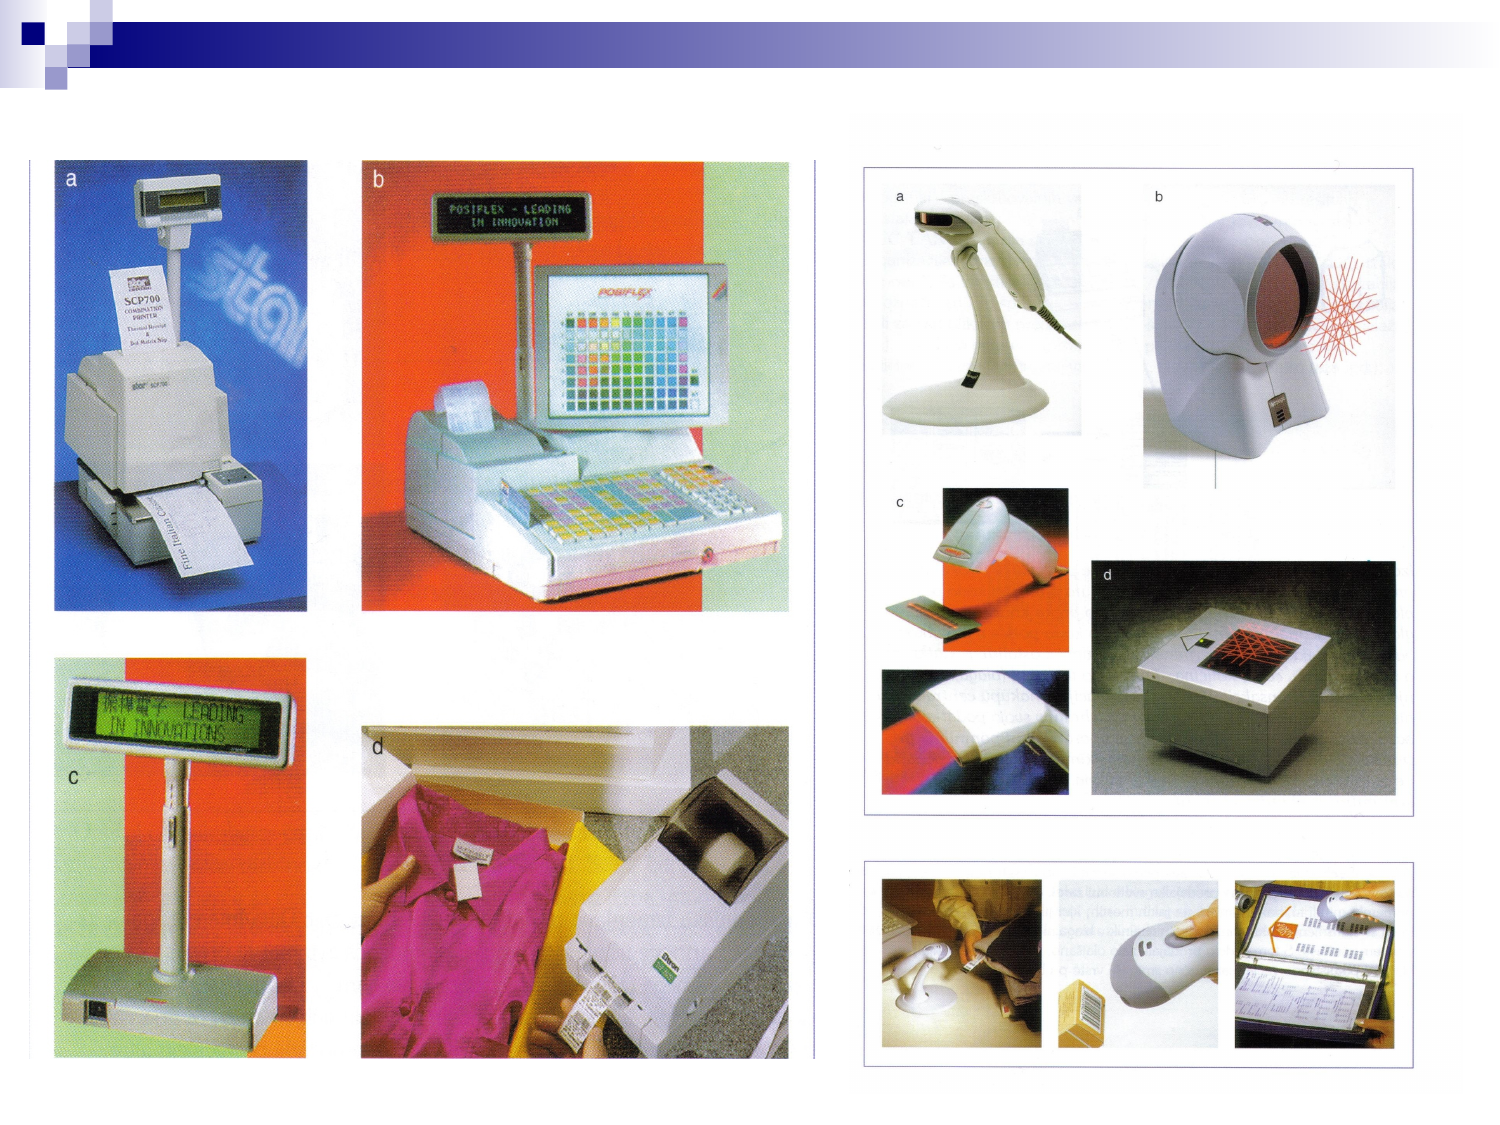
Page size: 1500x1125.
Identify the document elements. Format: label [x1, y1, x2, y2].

picture [29, 160, 816, 1059]
picture [849, 113, 1463, 1094]
